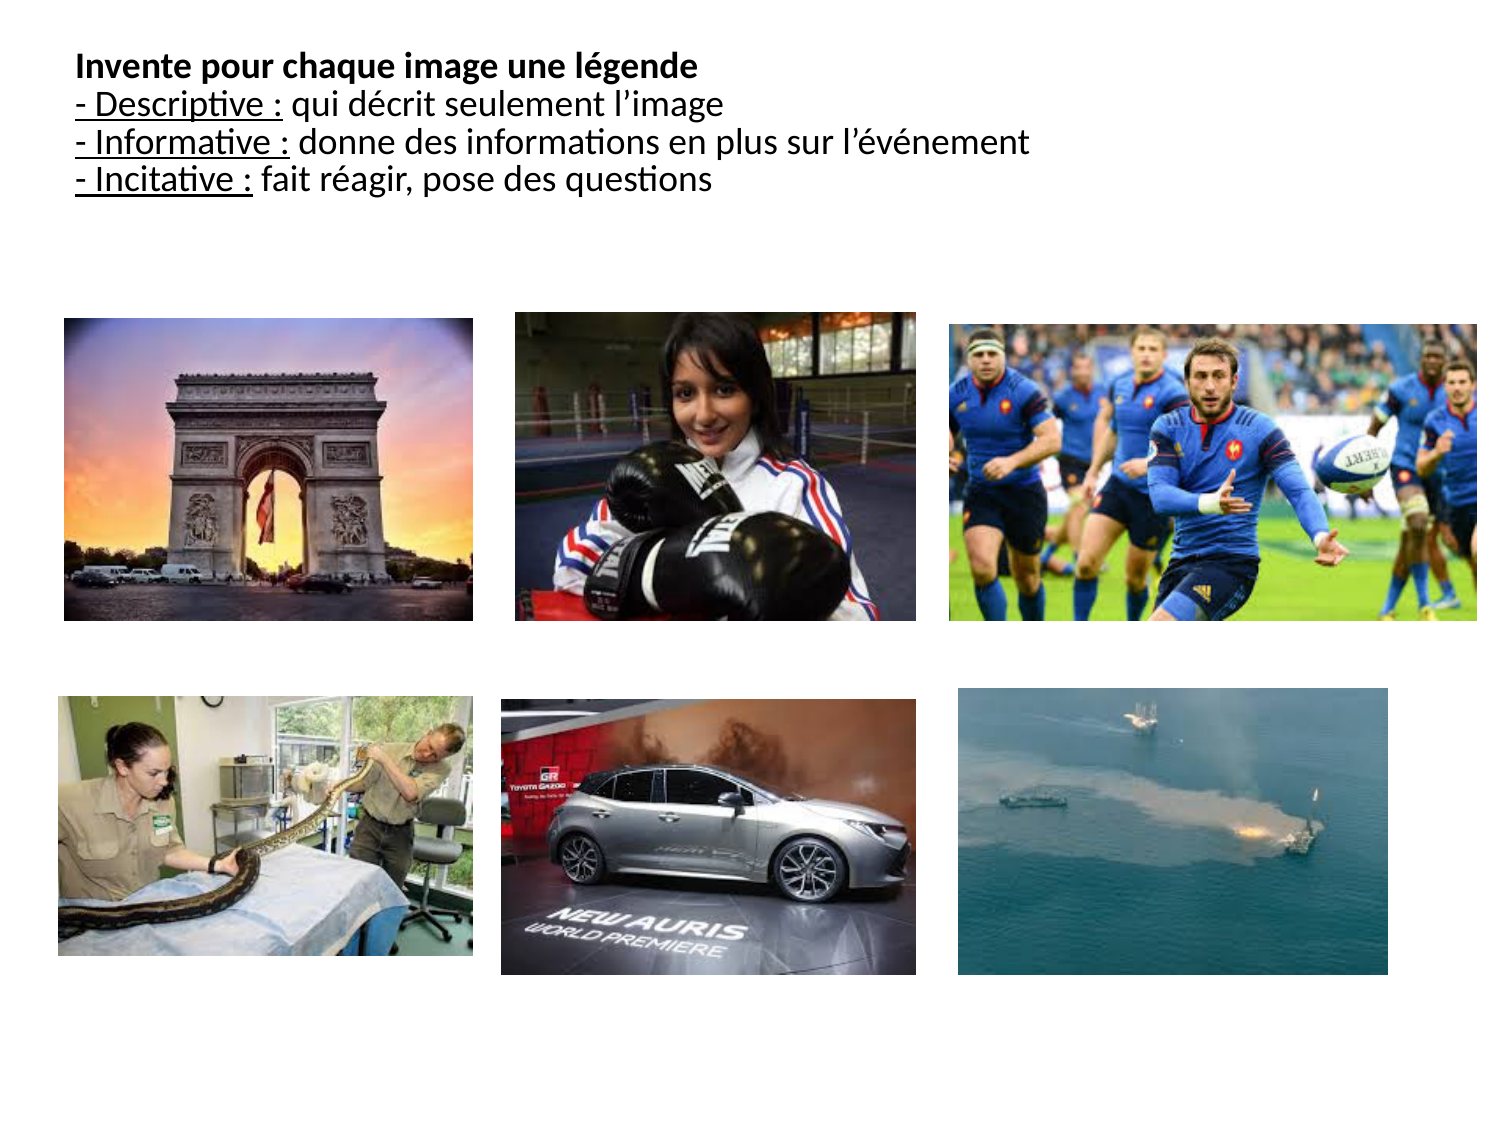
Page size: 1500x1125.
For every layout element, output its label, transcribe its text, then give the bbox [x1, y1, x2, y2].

picture [501, 699, 916, 975]
title Invente pour chaque image une légende - Descriptive : qui décrit seulement l’image - Informative : donne des informations en plus sur l’événement - Incitative : fait réagir, pose des questions [75, 34, 1425, 218]
picture [58, 696, 473, 956]
picture [64, 318, 473, 621]
picture [949, 324, 1477, 621]
picture [515, 312, 916, 621]
picture [958, 688, 1388, 975]
